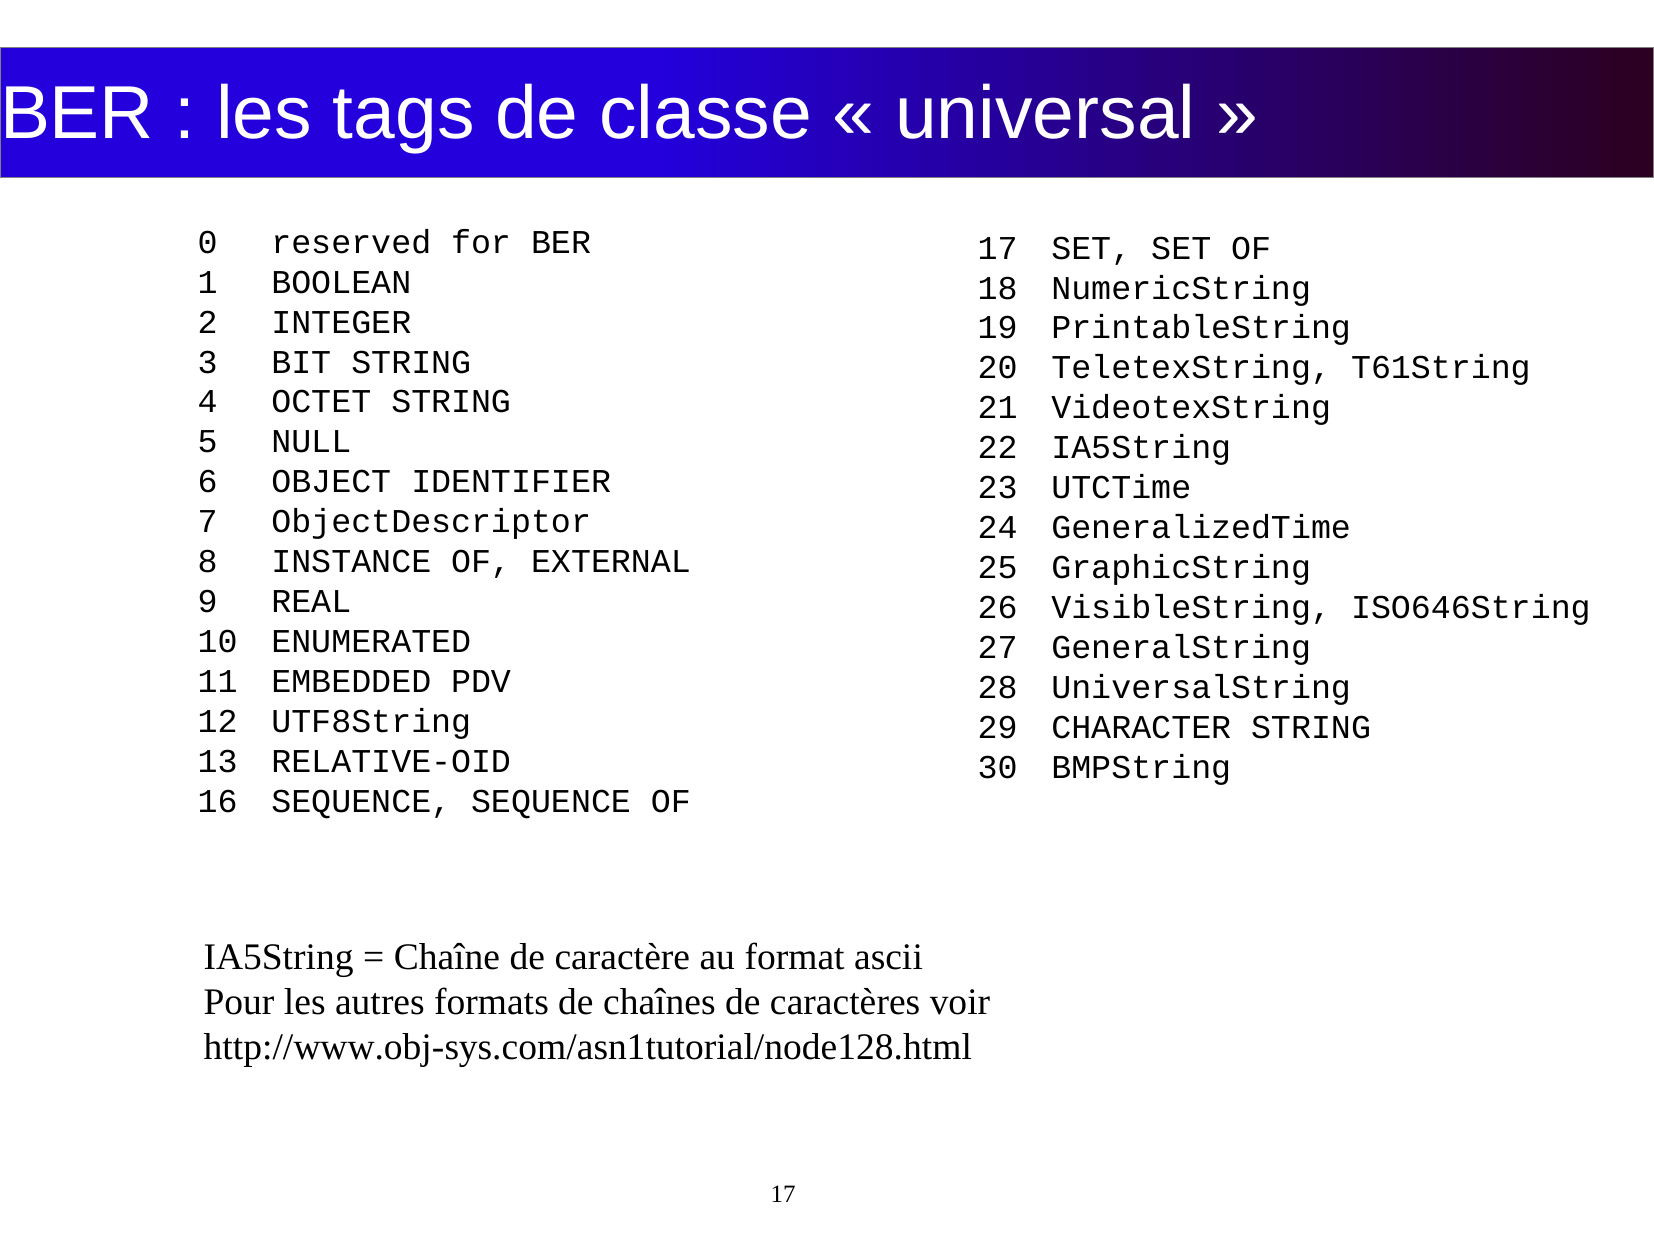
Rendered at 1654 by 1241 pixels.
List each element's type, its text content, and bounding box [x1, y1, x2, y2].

text_box IA5String = Chaîne de caractère au format ascii Pour les autres formats de chaînes de caractères voir http://www.obj-sys.com/asn1tutorial/node128.html [188, 924, 1007, 1075]
title BER : les tags de classe « universal » [0, 6, 1654, 225]
text_box 17 SET, SET OF 18 NumericString 19 PrintableString 20 TeletexString, T61String 21 VideotexString 22 IA5String 23 UTCTime 24 GeneralizedTime 25 GraphicString 26 VisibleString, ISO646String 27 GeneralString 28 UniversalString 29 CHARACTER STRING 30 BMPString [963, 218, 1607, 793]
text_box 0 reserved for BER 1 BOOLEAN 2 INTEGER 3 BIT STRING 4 OCTET STRING 5 NULL 6 OBJECT IDENTIFIER 7 ObjectDescriptor 8 INSTANCE OF, EXTERNAL 9 REAL 10 ENUMERATED 11 EMBEDDED PDV 12 UTF8String 13 RELATIVE-OID 16 SEQUENCE, SEQUENCE OF [183, 212, 851, 867]
